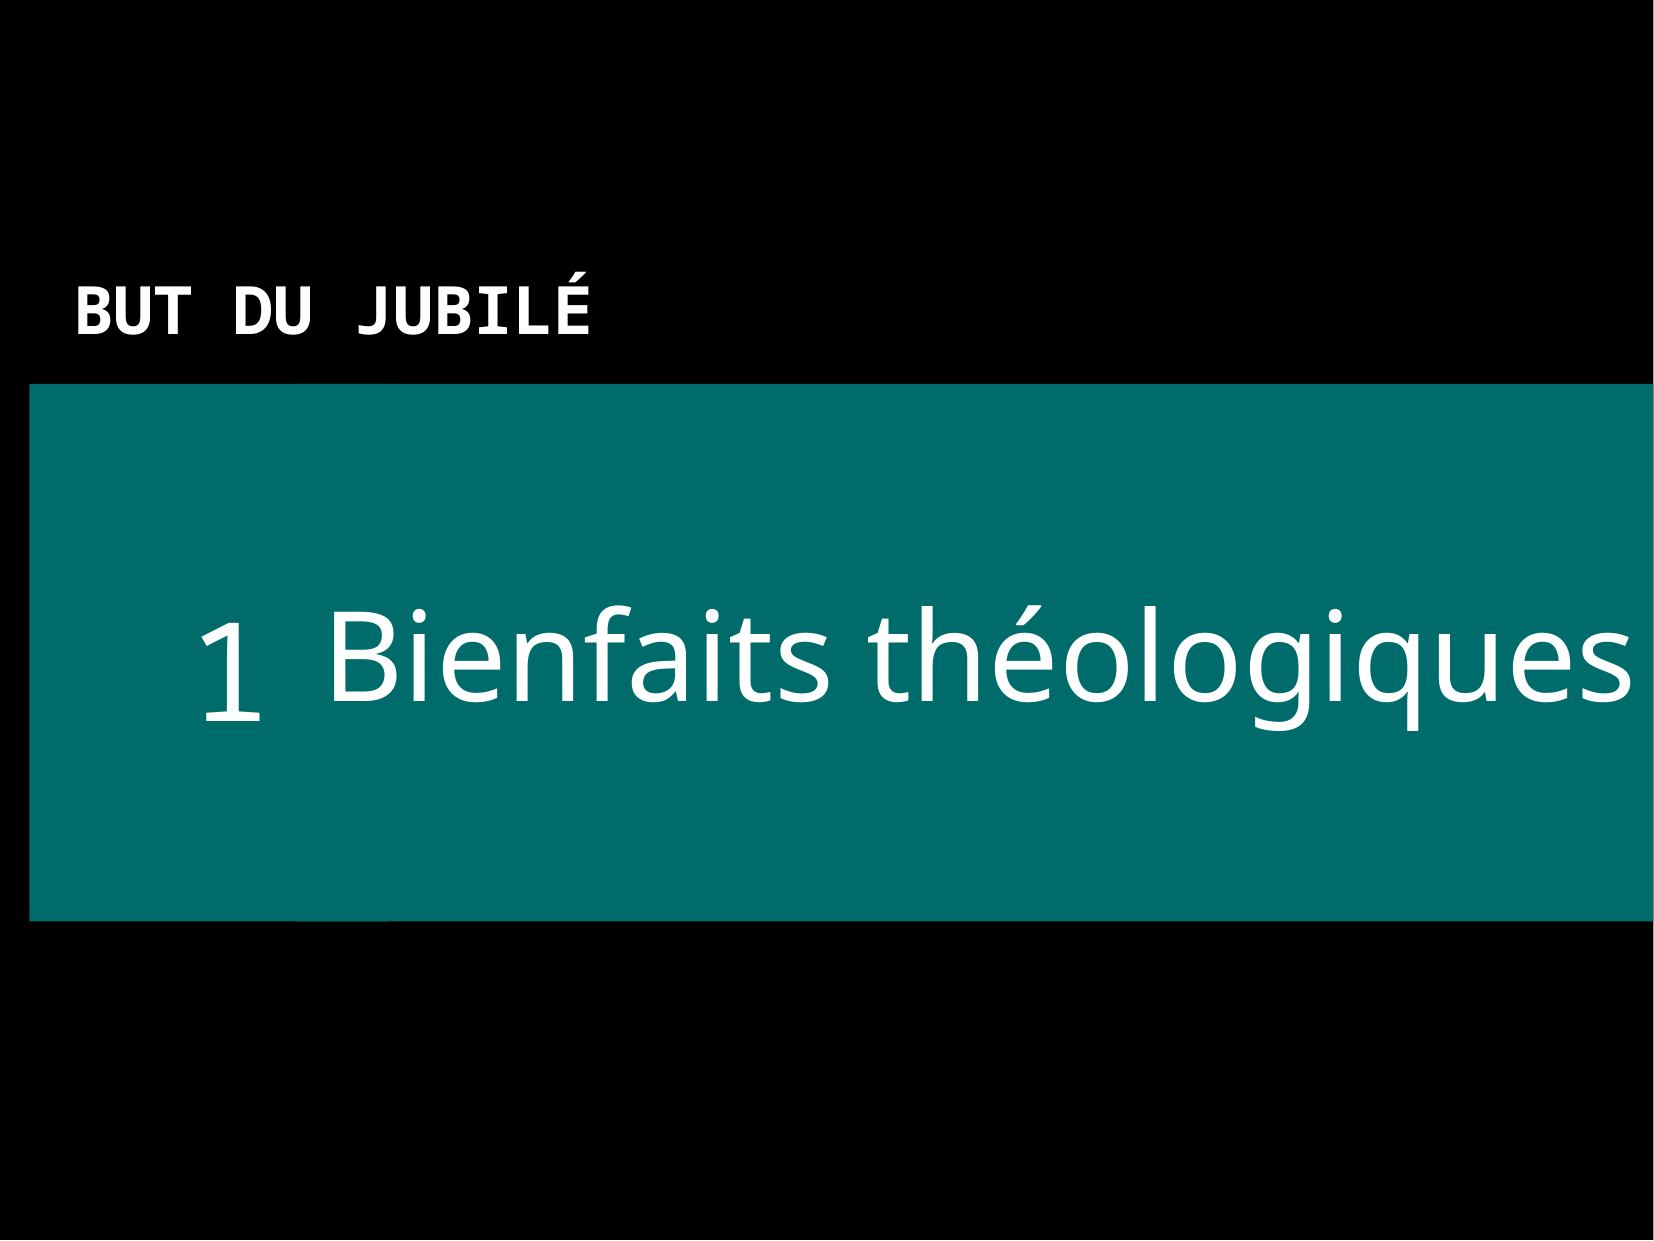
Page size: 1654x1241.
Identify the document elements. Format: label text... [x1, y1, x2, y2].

text_box Bienfaits théologiques [295, 383, 1654, 922]
text_box BUT DU JUBILÉ [59, 265, 1644, 358]
text_box 1 [173, 566, 266, 770]
text_box [29, 383, 295, 922]
